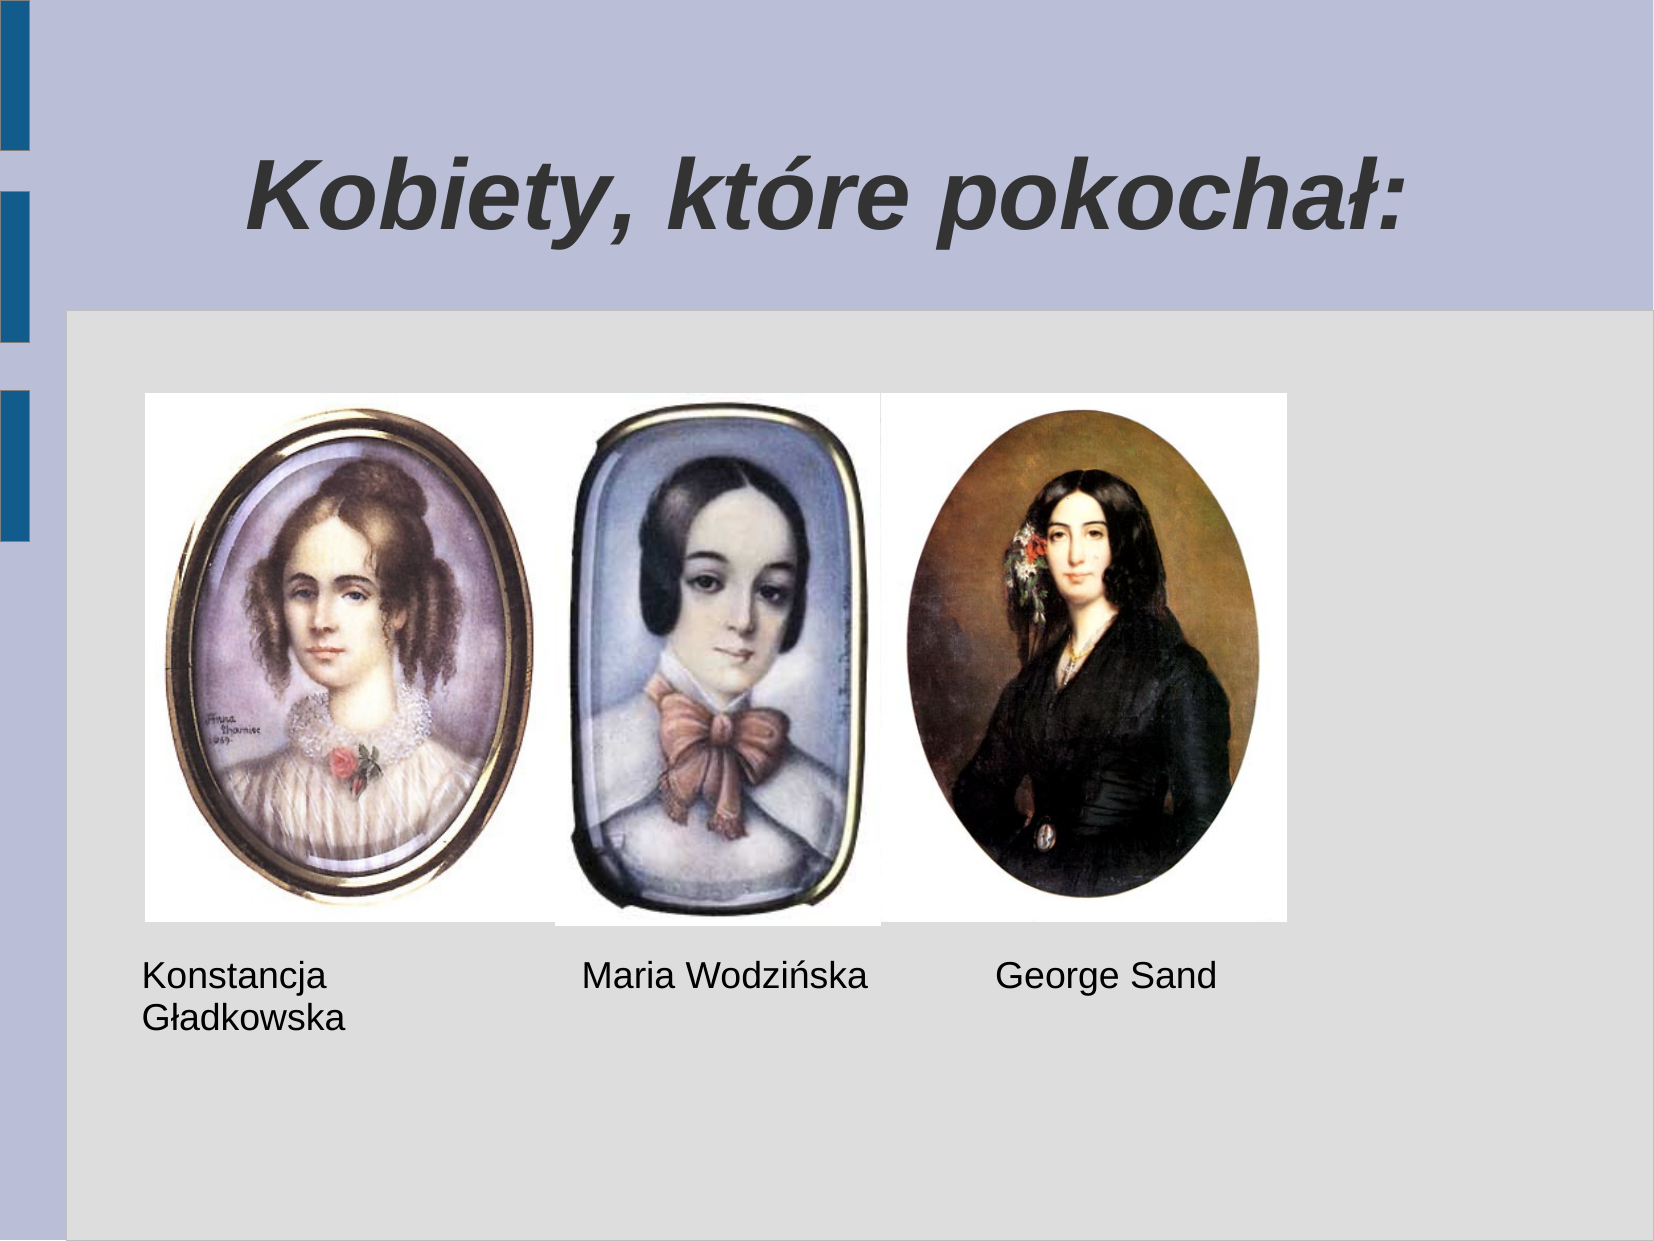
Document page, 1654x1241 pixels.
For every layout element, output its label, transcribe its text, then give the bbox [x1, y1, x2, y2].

text_box Konstancja Gładkowska [126, 947, 556, 1004]
text_box George Sand [944, 943, 1262, 1004]
title Kobiety, które pokochał: [121, 91, 1534, 299]
picture [145, 393, 1287, 926]
text_box Maria Wodzińska [566, 947, 883, 1004]
